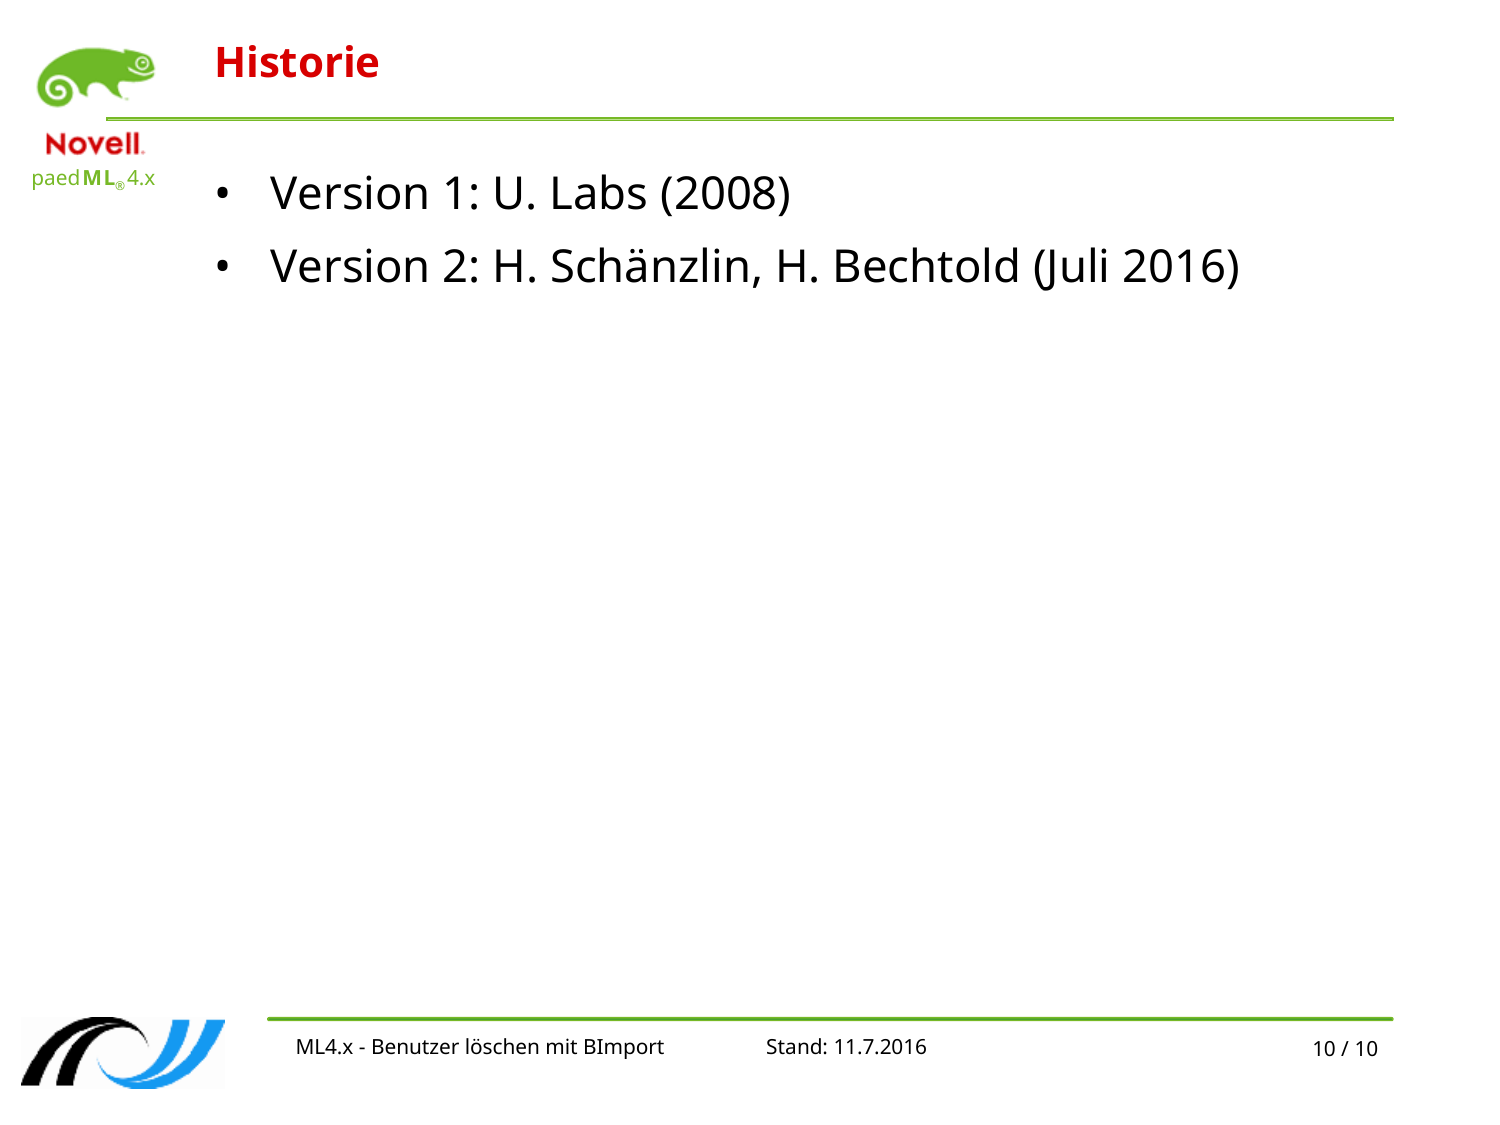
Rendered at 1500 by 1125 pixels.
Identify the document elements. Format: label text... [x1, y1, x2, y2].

title Historie [214, 16, 1393, 108]
picture [24, 32, 167, 175]
list Version 1: U. Labs (2008) Version 2: H. Schänzlin, H. Bechtold (Juli 2016) [214, 160, 1393, 814]
picture [21, 1017, 225, 1089]
